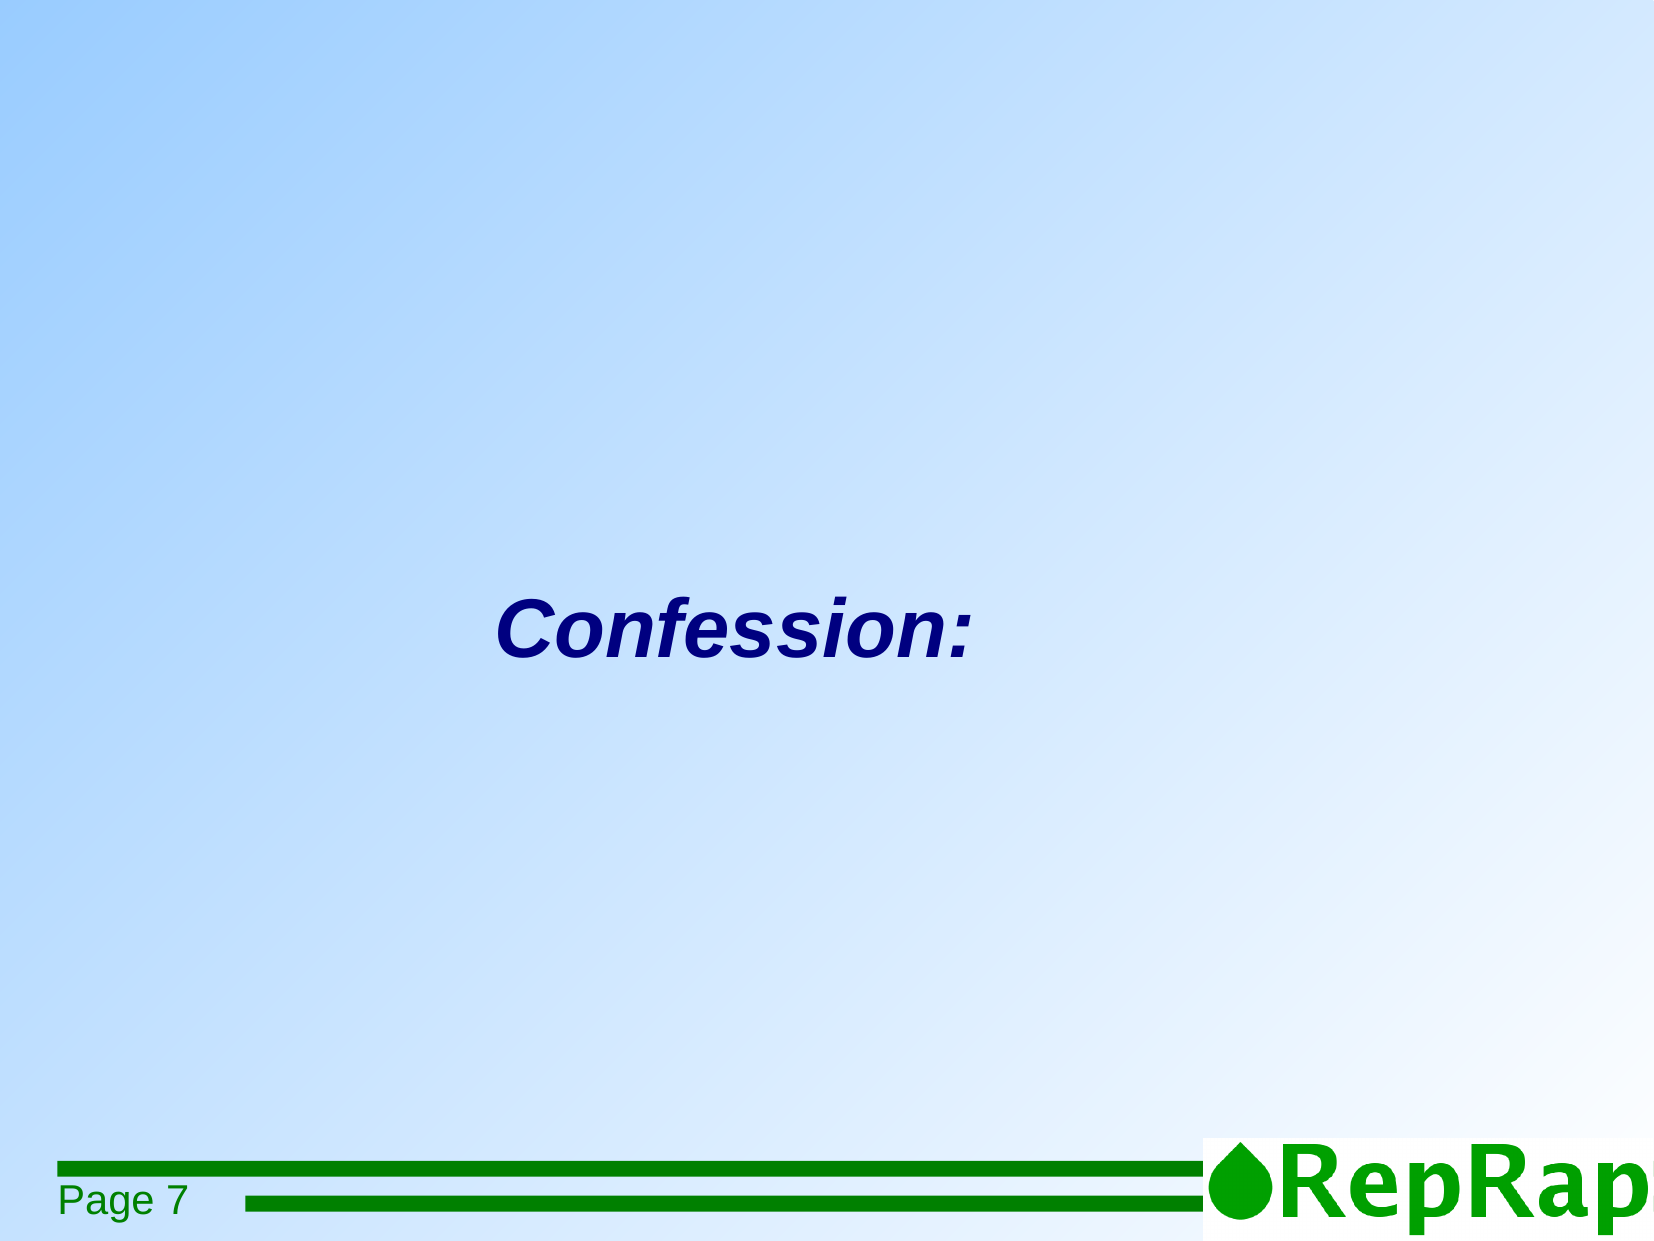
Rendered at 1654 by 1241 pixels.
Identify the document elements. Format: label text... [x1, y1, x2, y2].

picture [1203, 1138, 1654, 1241]
title Confession: [494, 524, 1654, 732]
